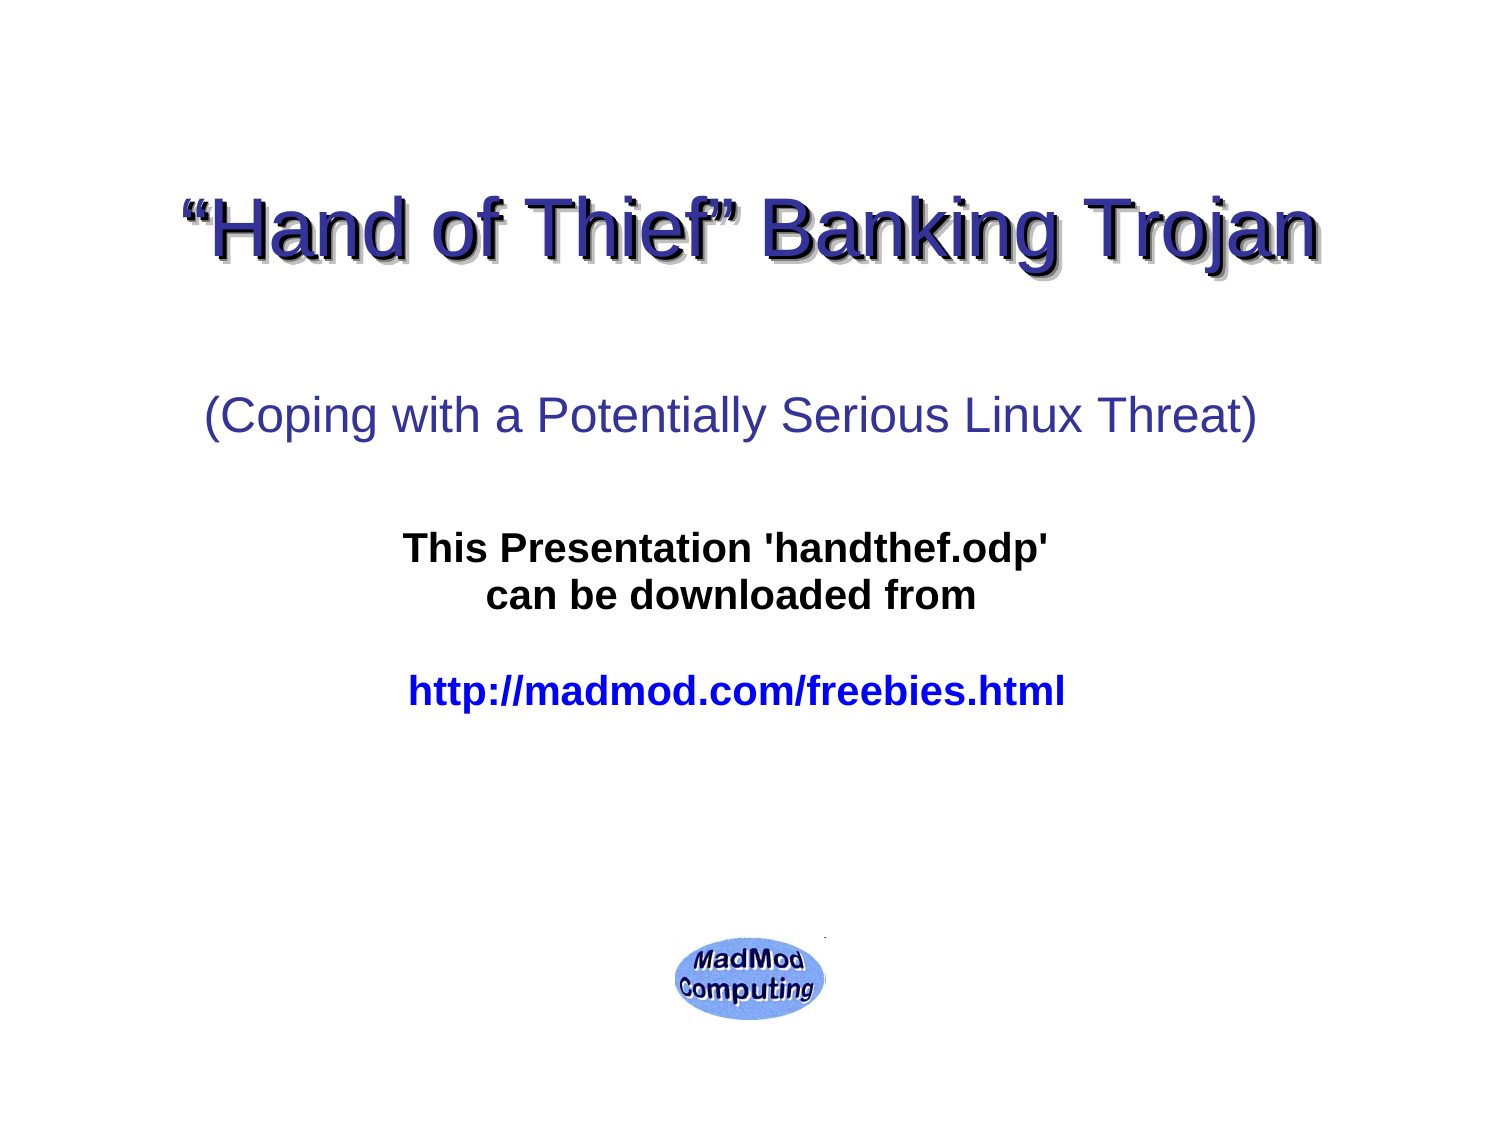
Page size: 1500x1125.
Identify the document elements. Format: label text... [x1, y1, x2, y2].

text_box This Presentation 'handthef.odp' can be downloaded from http://madmod.com/freebies.html [112, 525, 1276, 730]
title “Hand of Thief” Banking Trojan [75, 166, 1426, 288]
picture [675, 937, 826, 1020]
text_box (Coping with a Potentially Serious Linux Threat) [149, 375, 1313, 451]
